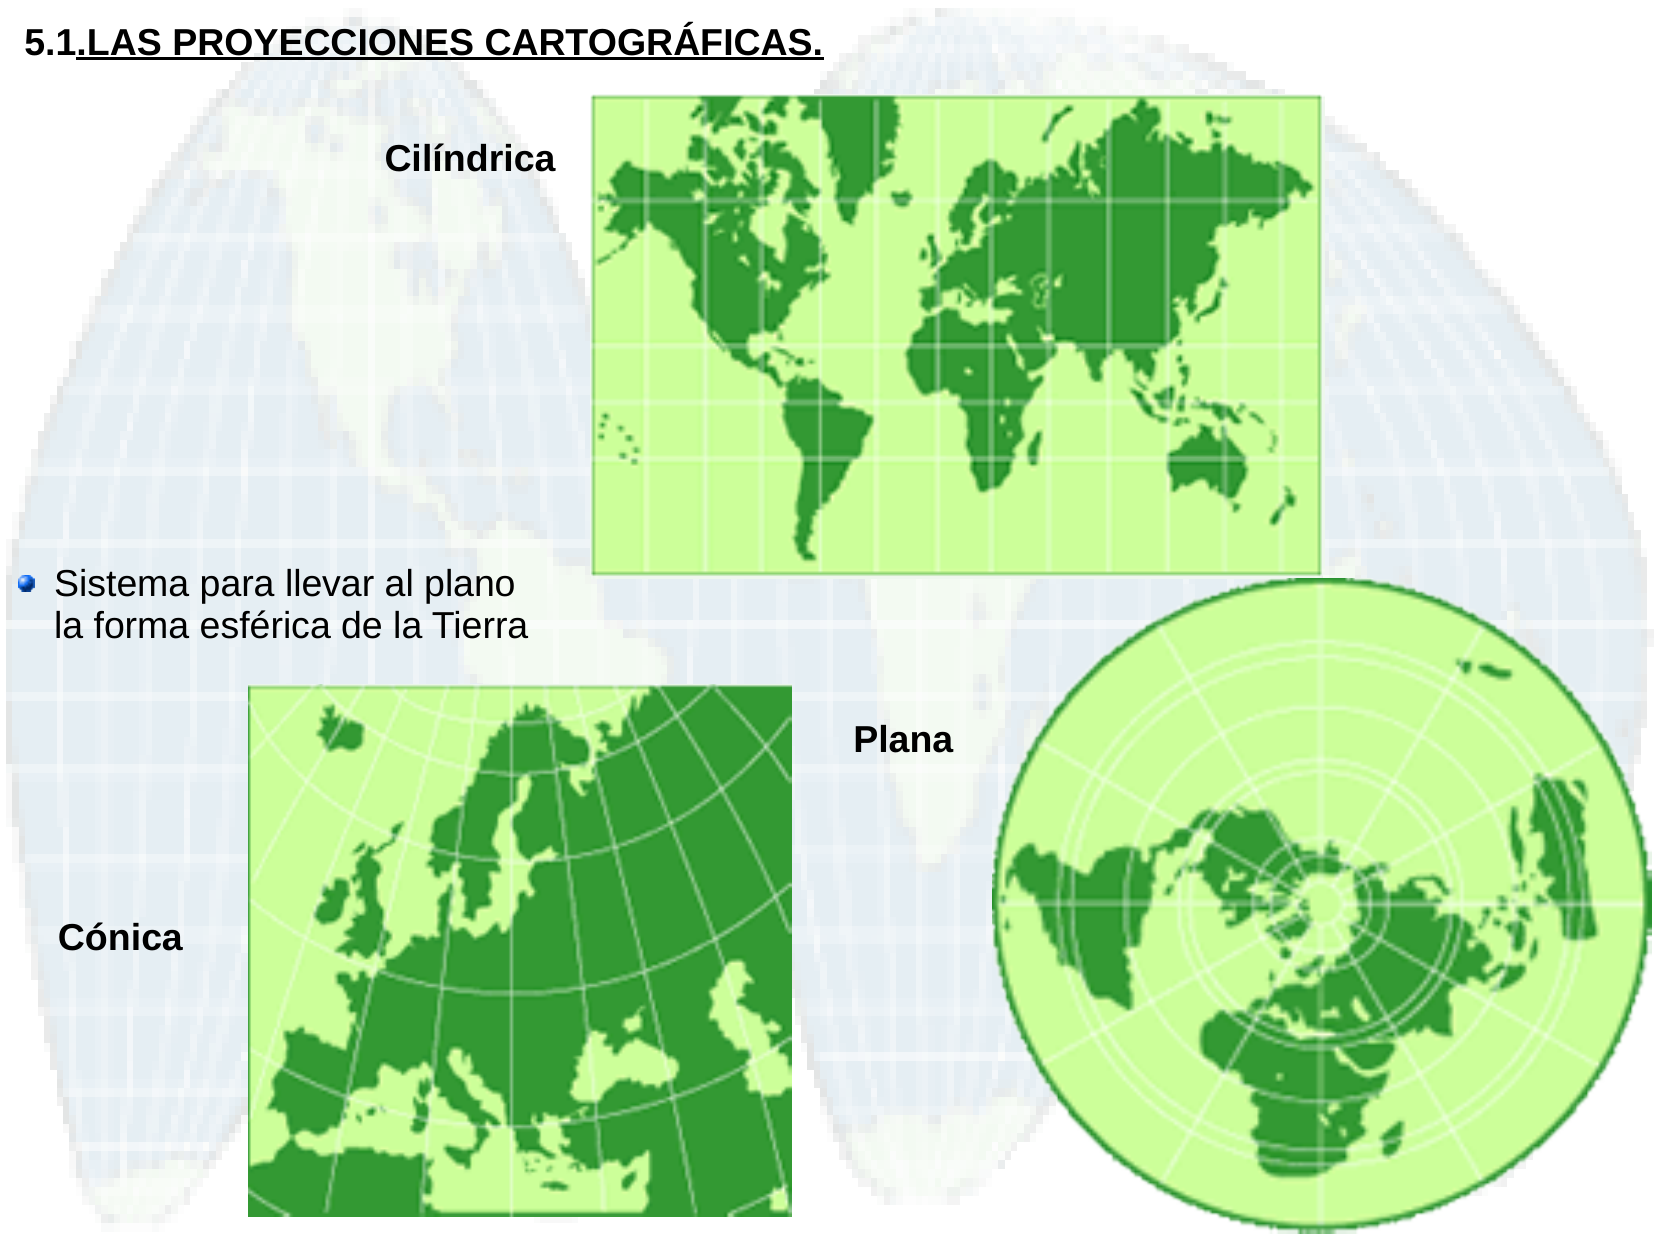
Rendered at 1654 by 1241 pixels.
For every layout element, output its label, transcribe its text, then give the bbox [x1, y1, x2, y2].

text_box Sistema para llevar al plano la forma esférica de la Tierra [3, 555, 544, 654]
text_box Cónica [43, 909, 198, 967]
text_box Plana [838, 710, 969, 768]
picture [0, 0, 1654, 1241]
text_box Cilíndrica [369, 129, 571, 187]
text_box 5.1.LAS PROYECCIONES CARTOGRÁFICAS. [9, 13, 839, 71]
